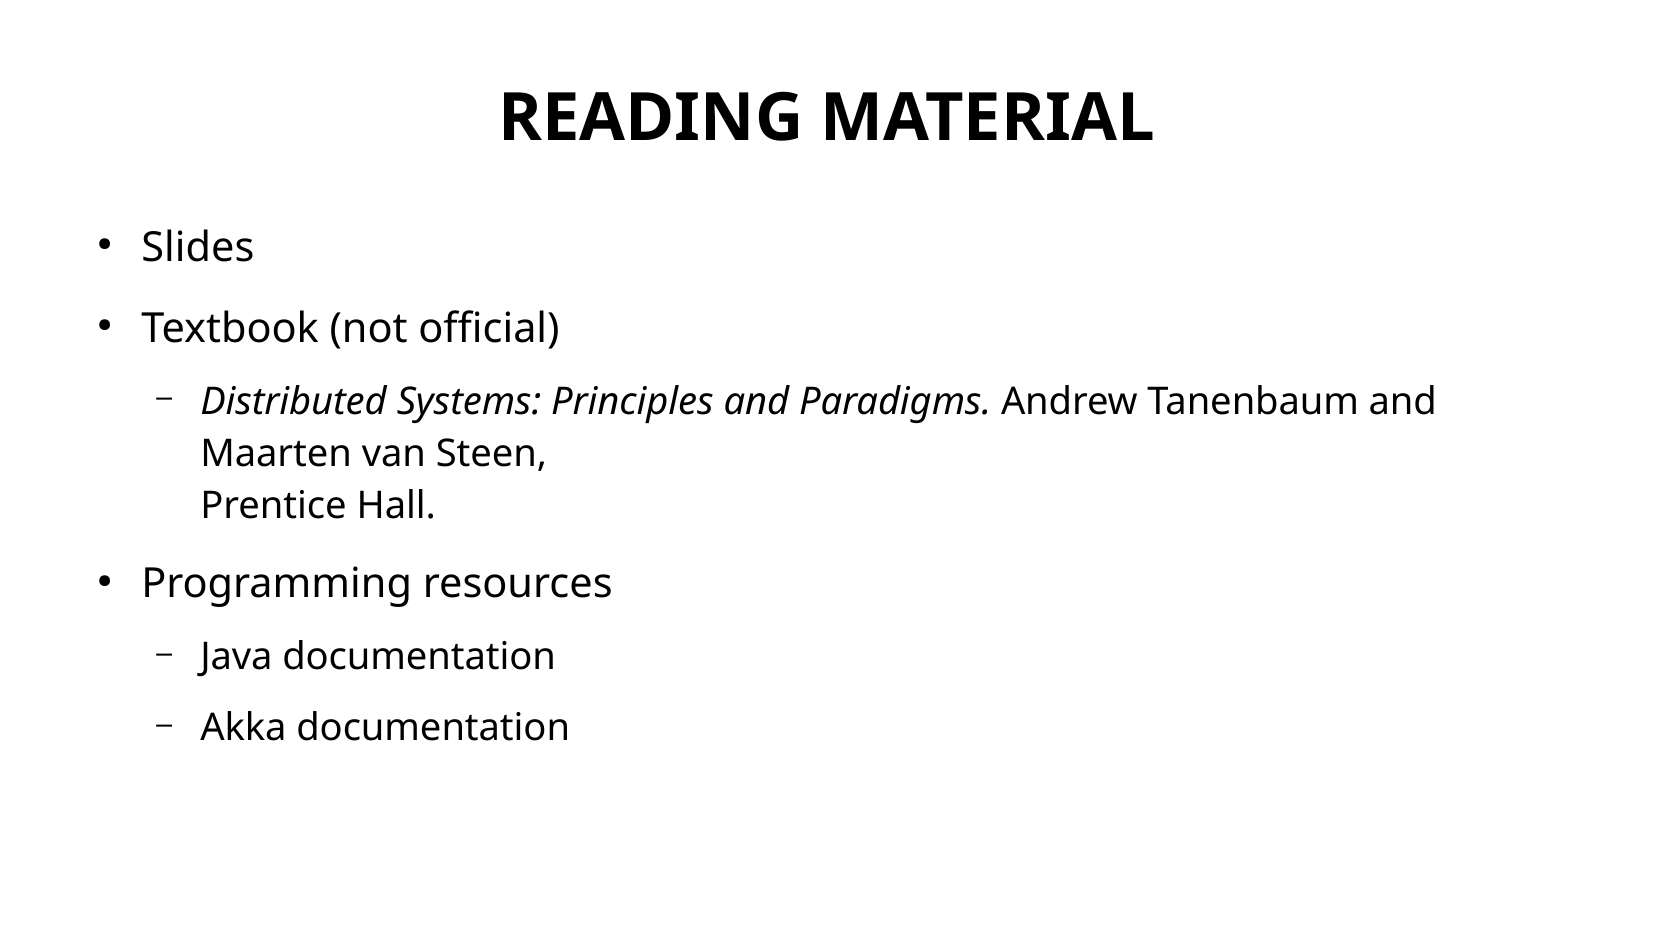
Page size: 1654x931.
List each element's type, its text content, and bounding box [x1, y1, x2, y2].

title READING MATERIAL [82, 36, 1571, 193]
list Slides Textbook (not official) Distributed Systems: Principles and Paradigms. Andrew Tanenbaum and Maarten van Steen, Prentice Hall. Programming resources Java documentation Akka documentation [82, 217, 1571, 757]
